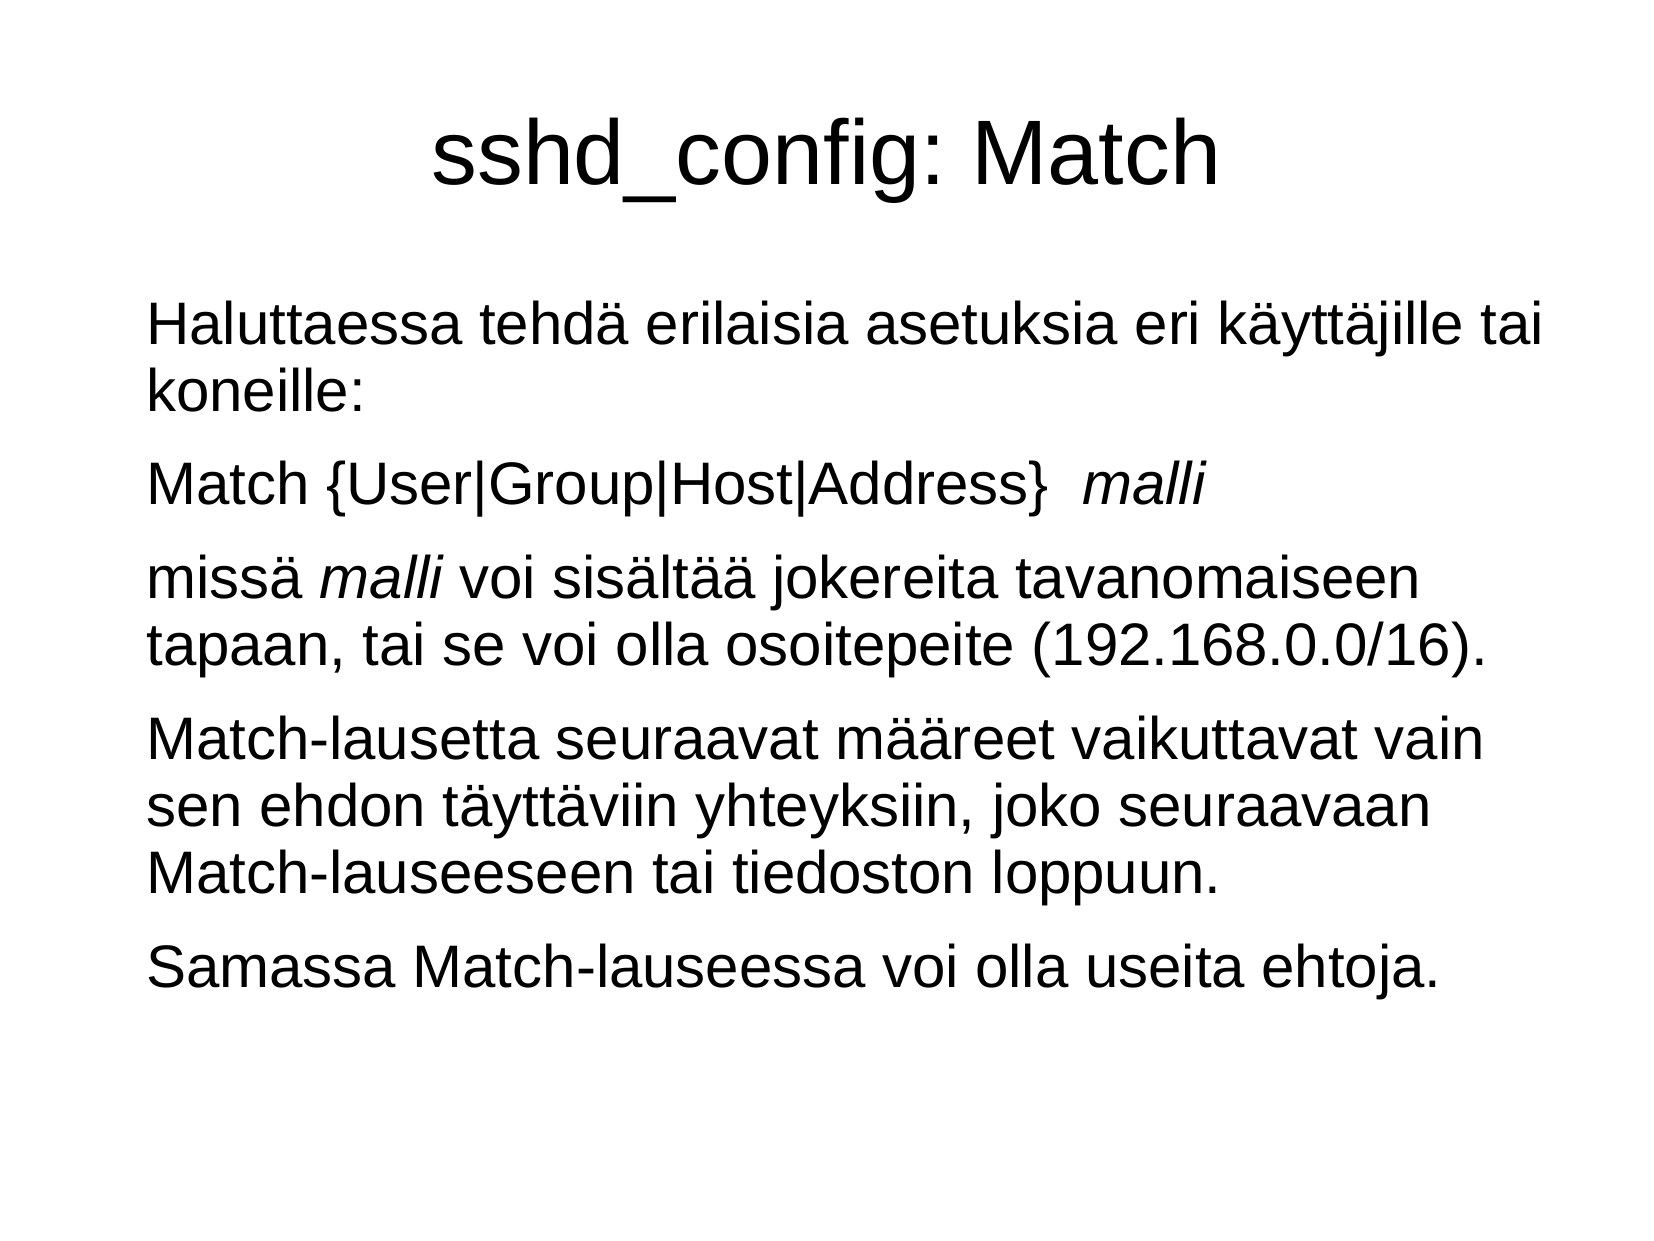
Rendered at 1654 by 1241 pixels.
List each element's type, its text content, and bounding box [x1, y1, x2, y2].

title sshd_config: Match [82, 49, 1571, 257]
list Haluttaessa tehdä erilaisia asetuksia eri käyttäjille tai koneille: Match {User|Group|Host|Address} malli missä malli voi sisältää jokereita tavanomaiseen tapaan, tai se voi olla osoitepeite (192.168.0.0/16). Match-lausetta seuraavat määreet vaikuttavat vain sen ehdon täyttäviin yhteyksiin, joko seuraavaan Match-lauseeseen tai tiedoston loppuun. Samassa Match-lauseessa voi olla useita ehtoja. [82, 290, 1571, 1010]
